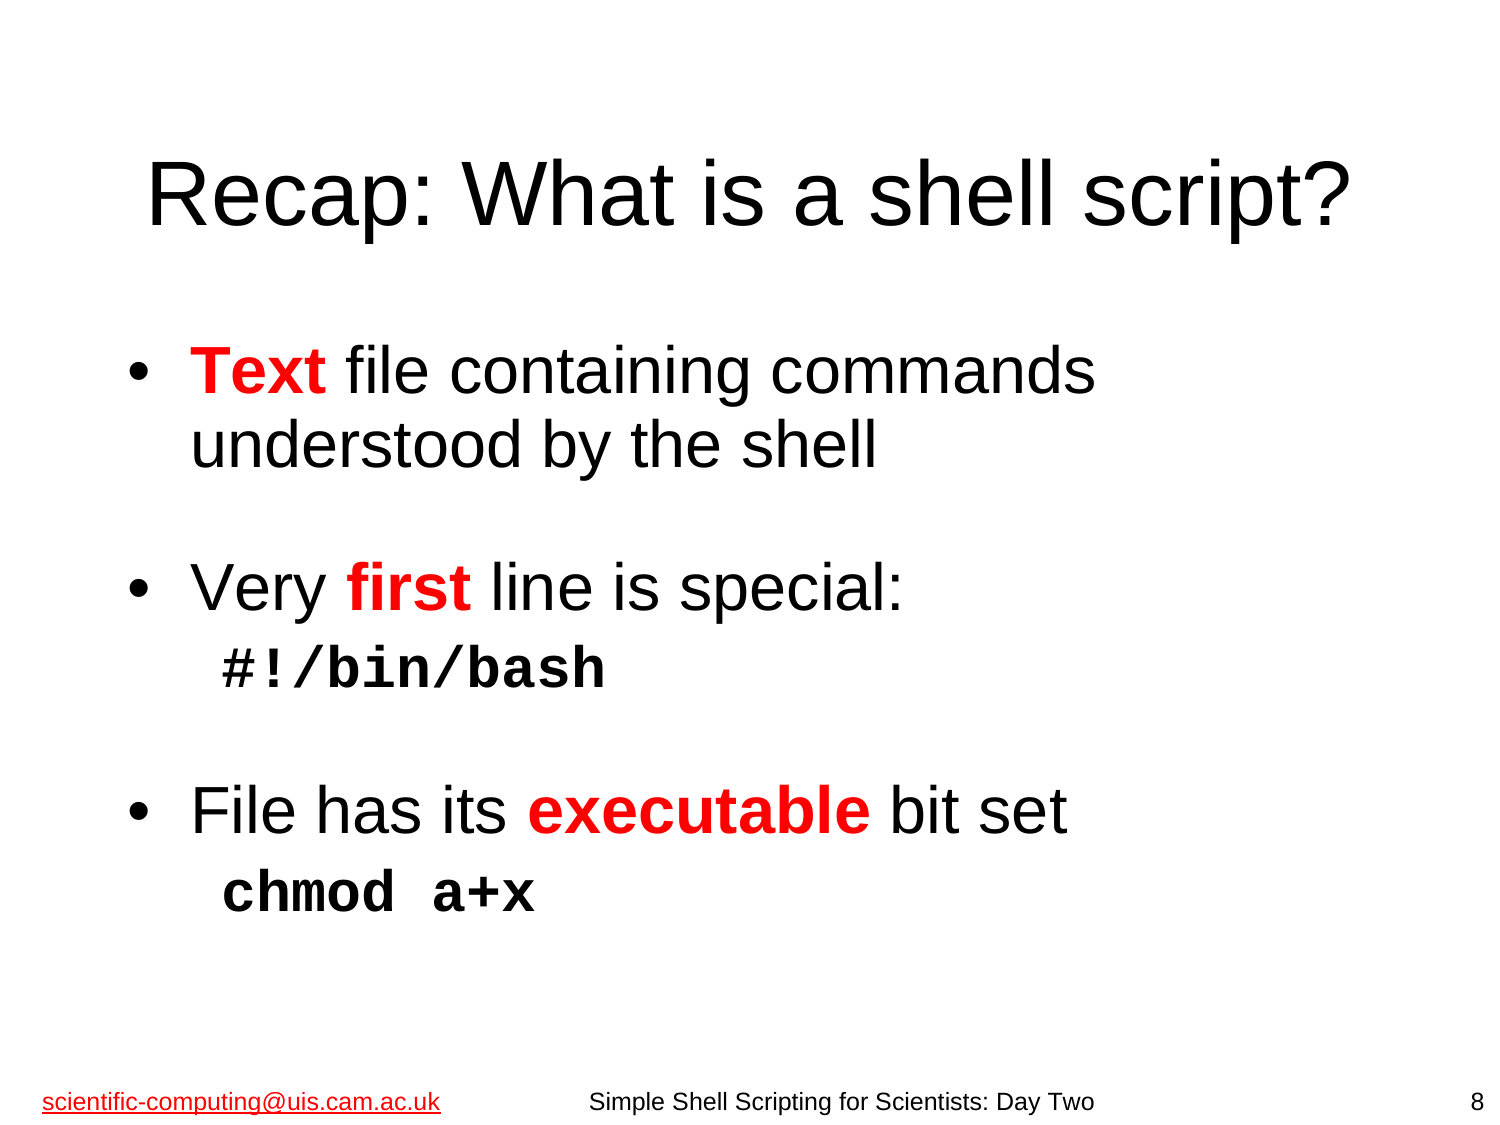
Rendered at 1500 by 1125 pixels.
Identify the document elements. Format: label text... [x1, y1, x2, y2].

list Text file containing commands understood by the shell Very first line is special: #!/bin/bash File has its executable bit set chmod a+x [112, 324, 1388, 1001]
title Recap: What is a shell script? [87, 99, 1413, 288]
